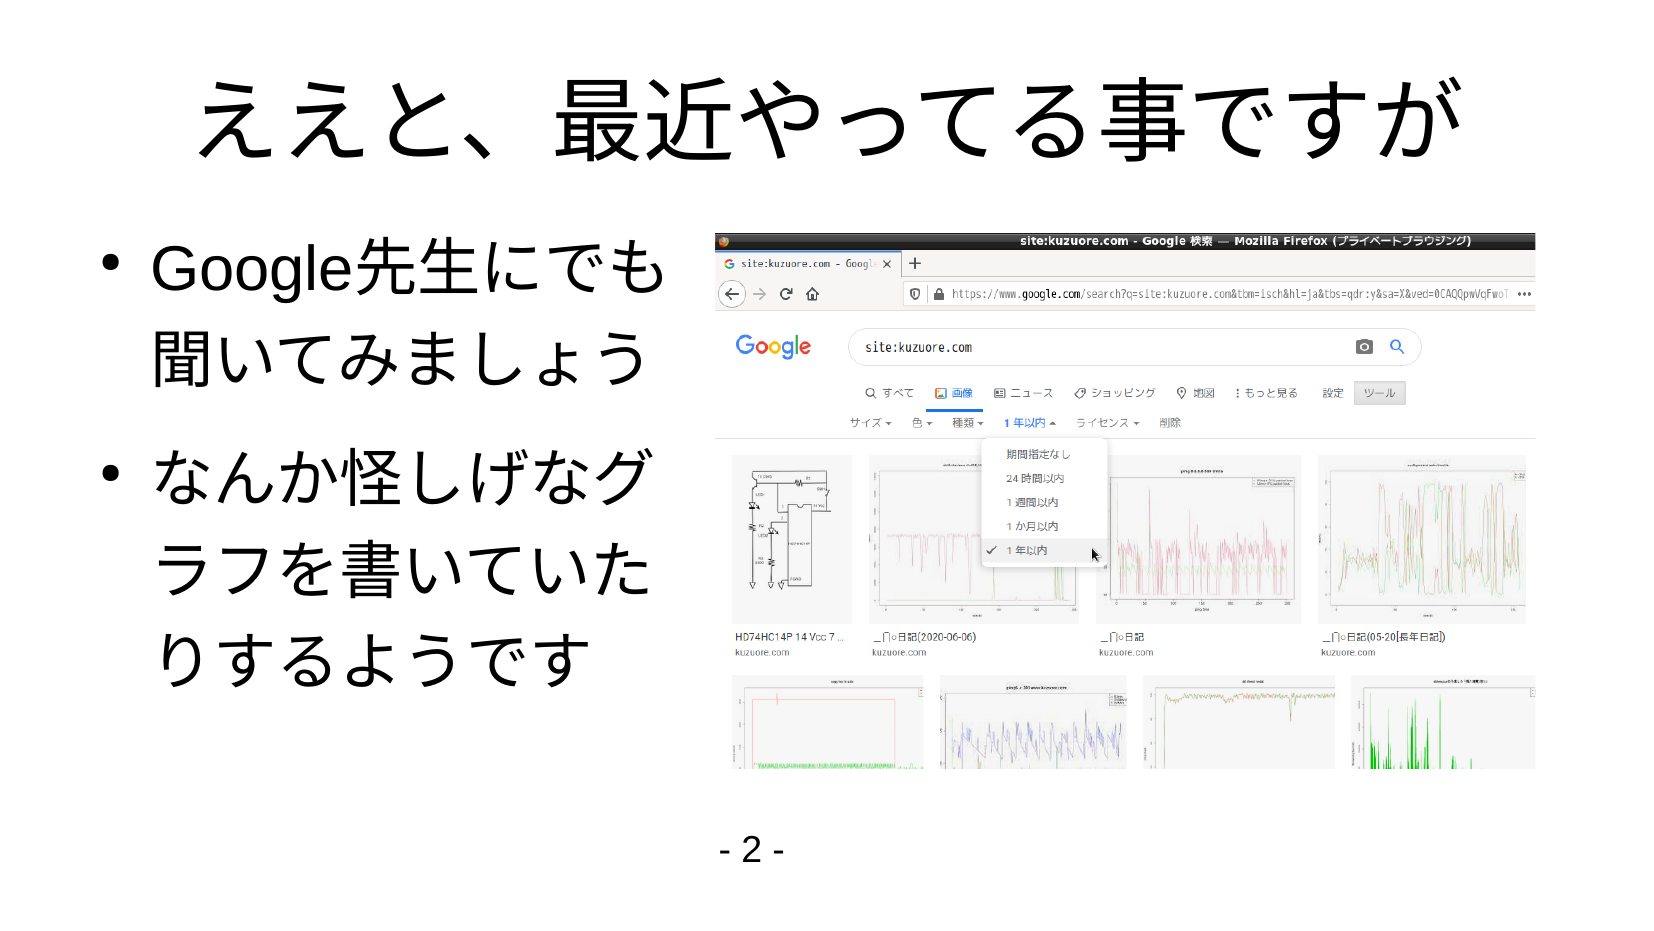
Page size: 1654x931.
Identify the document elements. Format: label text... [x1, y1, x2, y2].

text_box - <番号> - [728, 821, 926, 892]
picture [715, 233, 1536, 769]
title ええと、最近やってる事ですが [82, 37, 1571, 193]
list Google先生にでも聞いてみましょう なんか怪しげなグラフを書いていたりするようです [82, 217, 680, 758]
